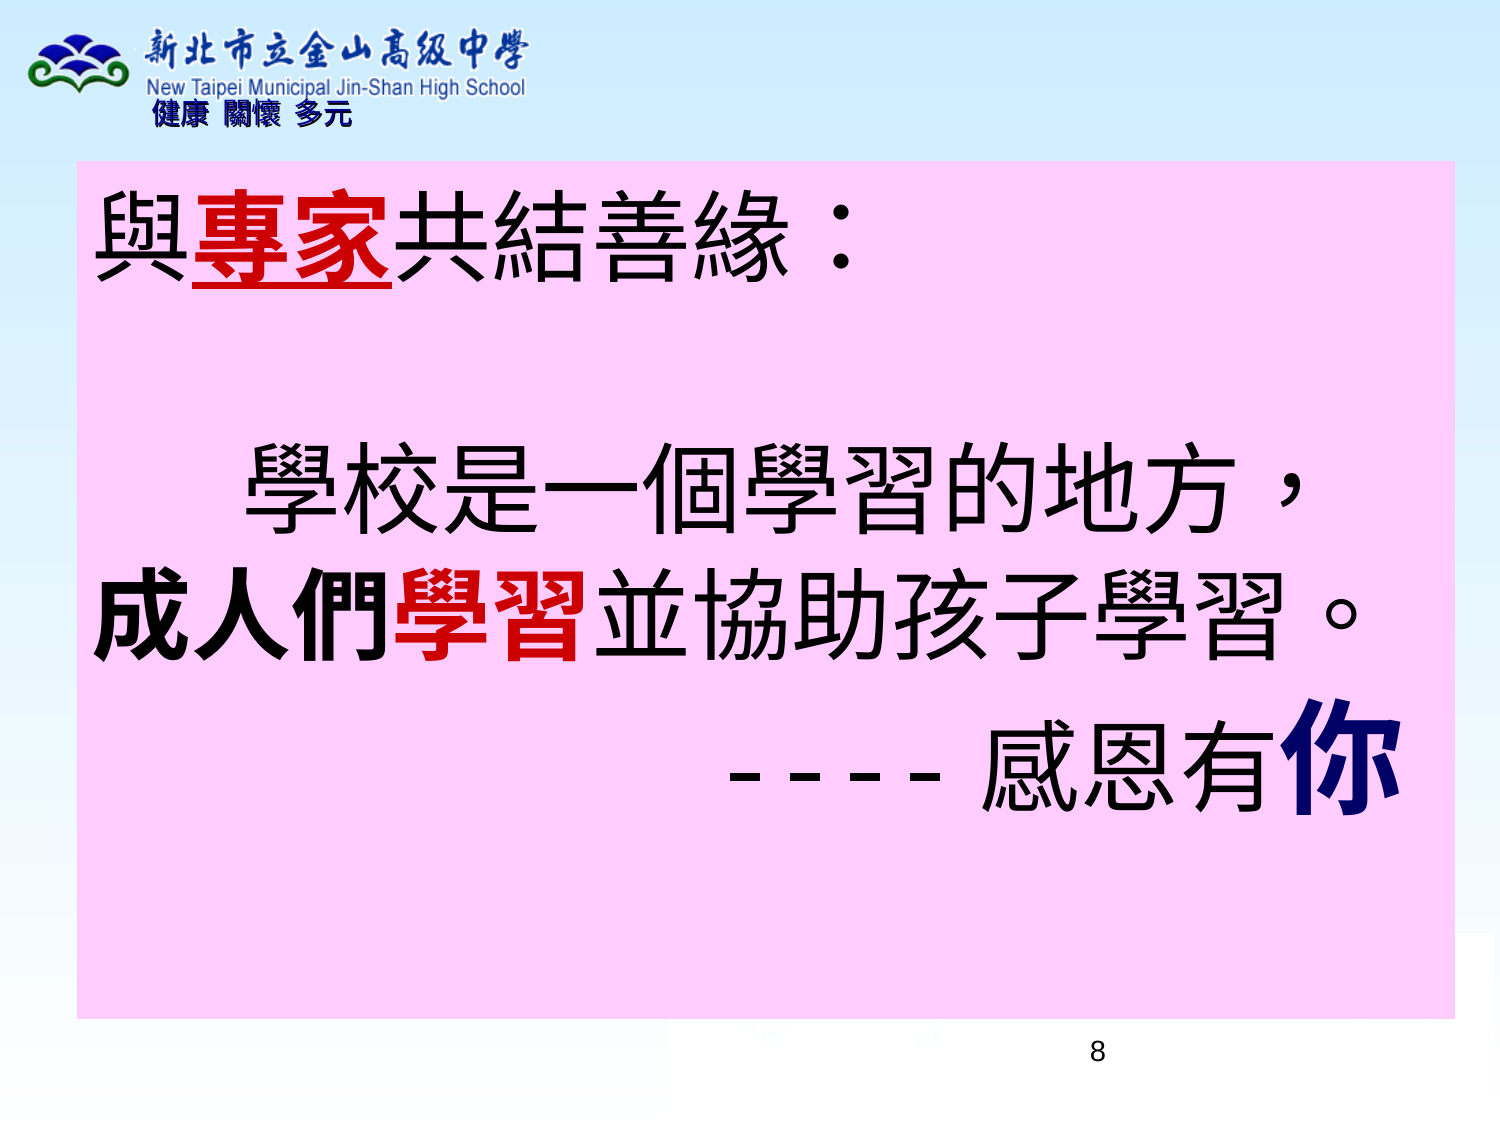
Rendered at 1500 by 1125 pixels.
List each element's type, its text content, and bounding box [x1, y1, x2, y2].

title 與專家共結善緣： 學校是一個學習的地方， 成人們學習並協助孩子學習。 ----感恩有你 [76, 160, 1455, 1019]
text_box [1074, 1024, 1426, 1103]
